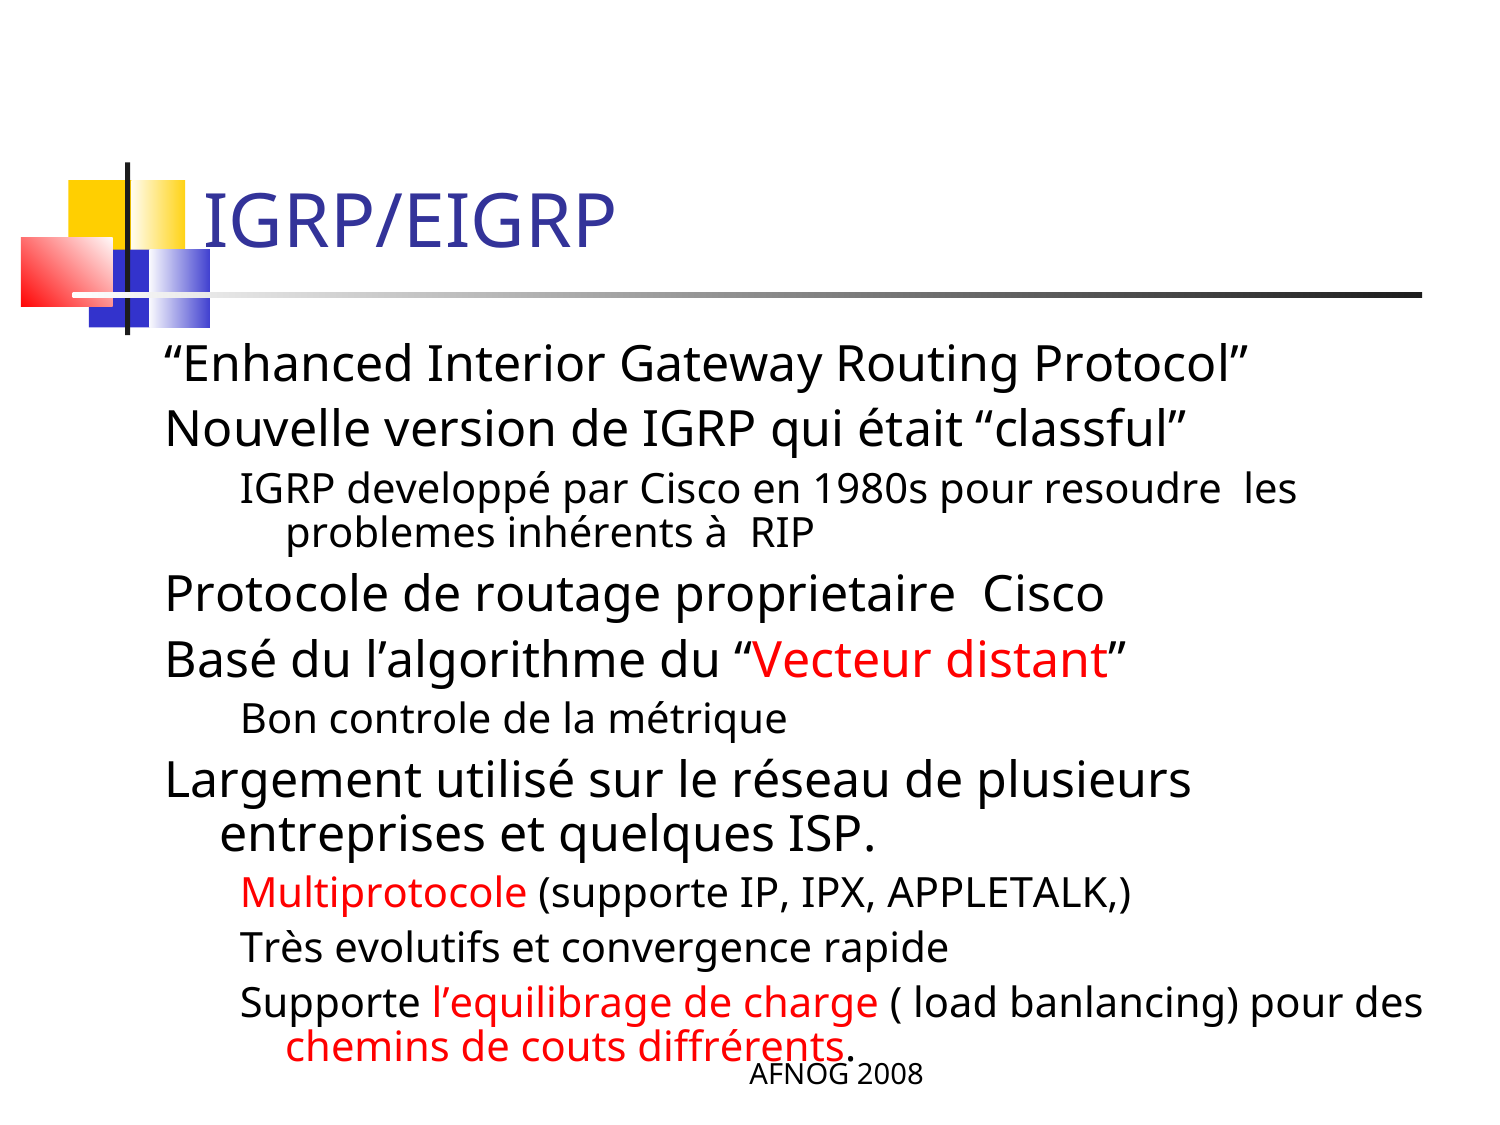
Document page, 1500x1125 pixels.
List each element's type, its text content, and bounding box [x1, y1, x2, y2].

title IGRP/EIGRP [188, 35, 1468, 276]
text_box AFNOG 2008 [599, 1071, 1074, 1099]
list “Enhanced Interior Gateway Routing Protocol” Nouvelle version de IGRP qui était “classful” IGRP developpé par Cisco en 1980s pour resoudre les problemes inhérents à RIP Protocole de routage proprietaire Cisco Basé du l’algorithme du “Vecteur distant” Bon controle de la métrique Largement utilisé sur le réseau de plusieurs entreprises et quelques ISP. Multiprotocole (supporte IP, IPX, APPLETALK,)‏ Très evolutifs et convergence rapide Supporte l’equilibrage de charge ( load banlancing) pour des chemins de couts diffrérents. [149, 330, 1469, 1071]
